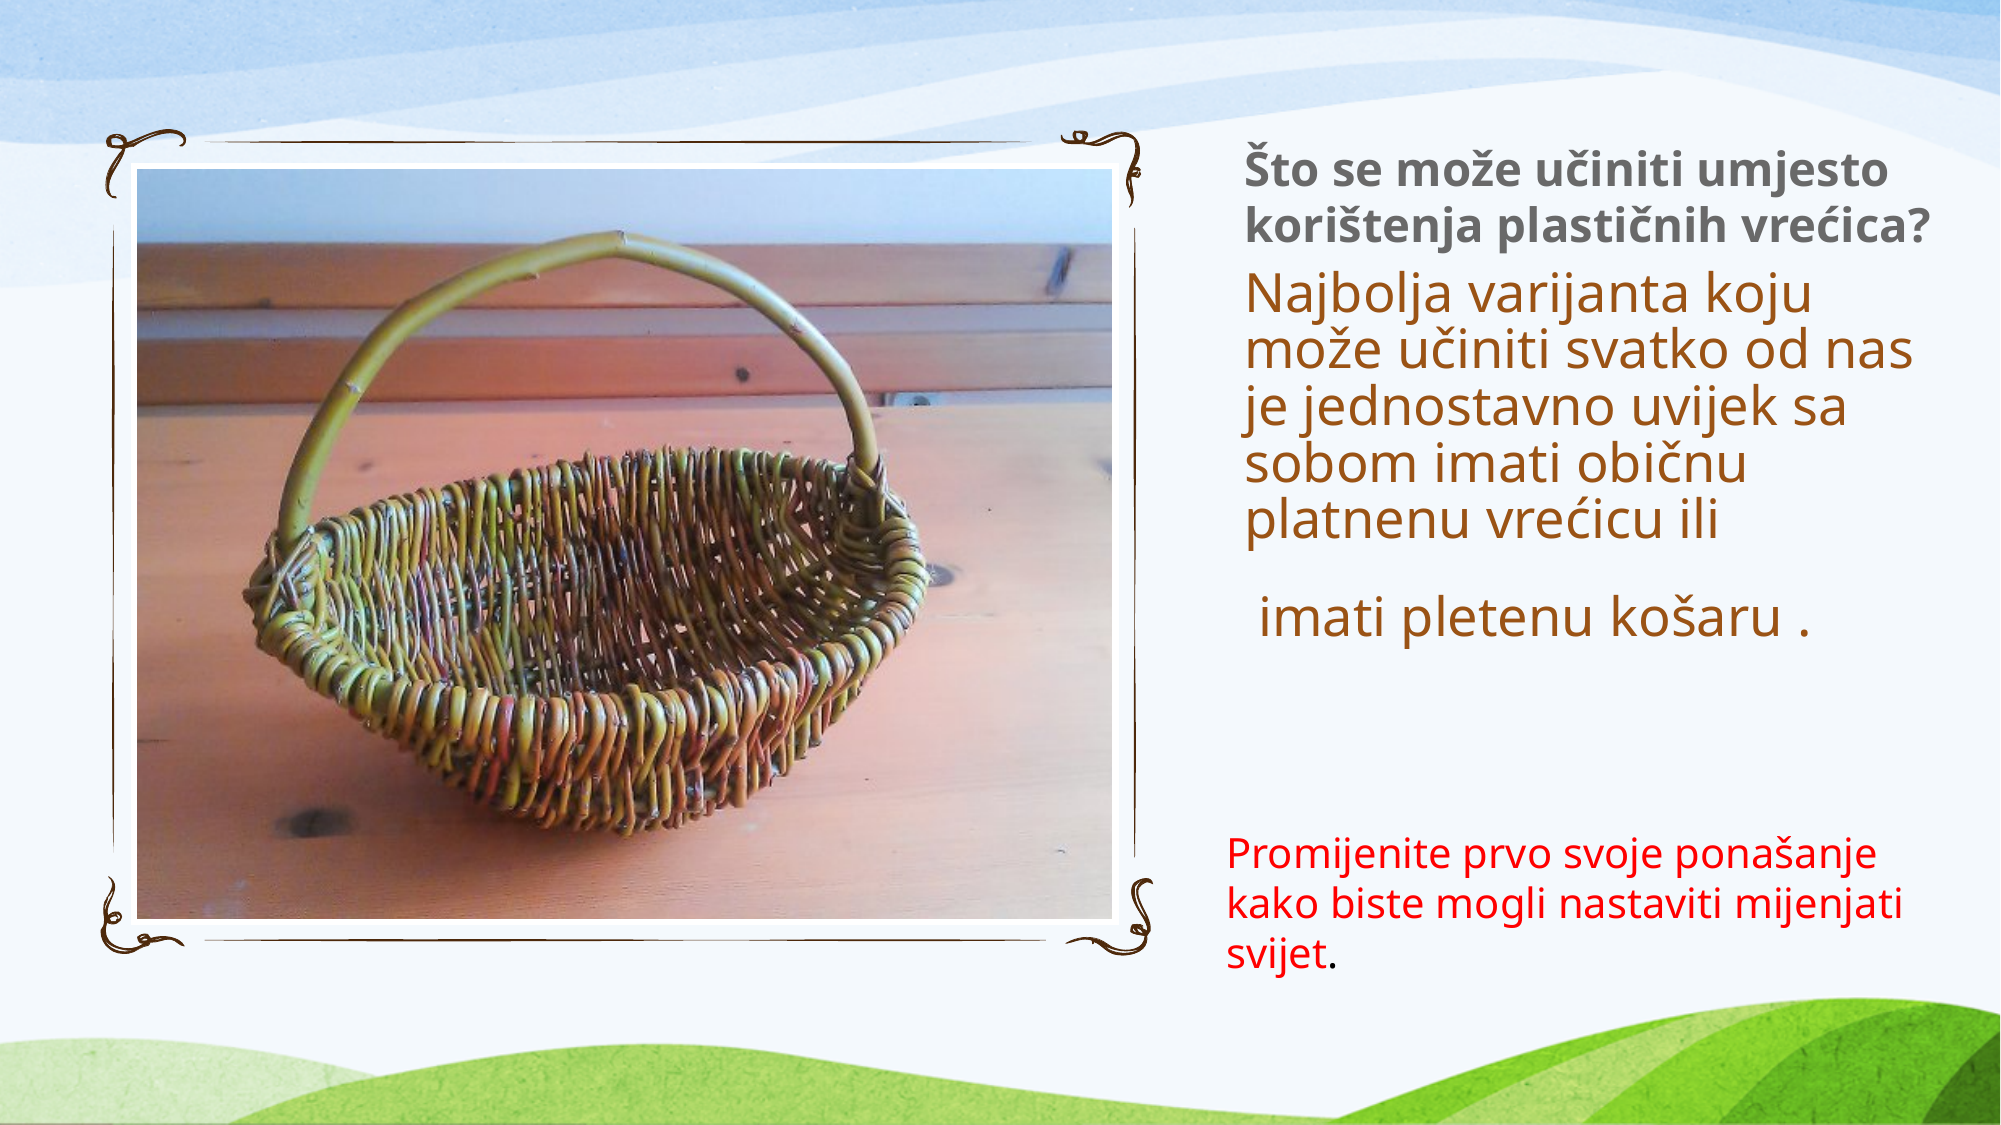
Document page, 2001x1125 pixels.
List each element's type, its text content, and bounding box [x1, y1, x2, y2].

text_box Promijenite prvo svoje ponašanje kako biste mogli nastaviti mijenjati svijet. [1211, 819, 1948, 985]
list Najbolja varijanta koju može učiniti svatko od nas je jednostavno uvijek sa sobom imati običnu platnenu vrećicu ili imati pletenu košaru . [1229, 259, 1966, 771]
picture [137, 169, 1113, 920]
title Što se može učiniti umjesto korištenja plastičnih vrećica? [1229, 76, 1966, 259]
